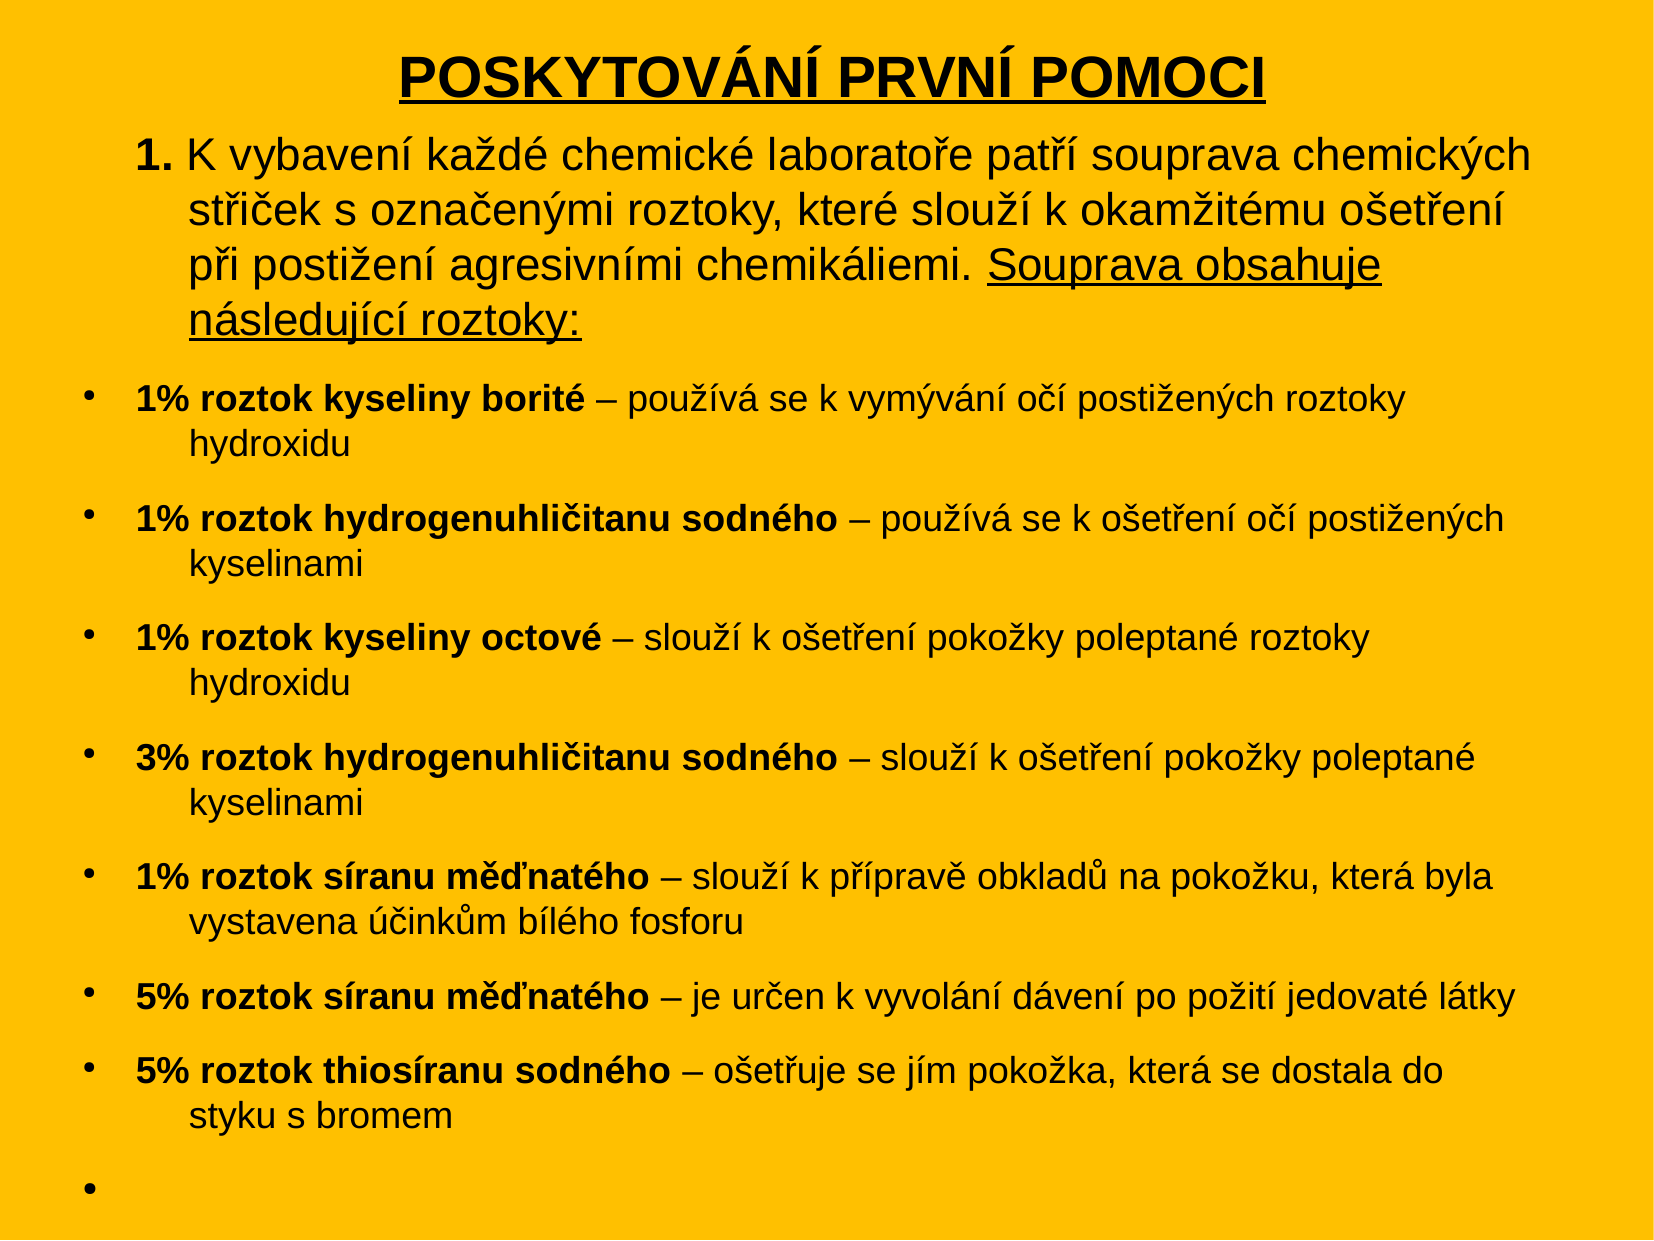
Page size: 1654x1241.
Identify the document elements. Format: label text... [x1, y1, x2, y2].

title POSKYTOVÁNÍ PRVNÍ POMOCI [88, 0, 1577, 178]
list 1. K vybavení každé chemické laboratoře patří souprava chemických střiček s označenými roztoky, které slouží k okamžitému ošetření při postižení agresivními chemikáliemi. Souprava obsahuje následující roztoky: 1% roztok kyseliny borité – používá se k vymývání očí postižených roztoky hydroxidu 1% roztok hydrogenuhličitanu sodného – používá se k ošetření očí postižených kyselinami 1% roztok kyseliny octové – slouží k ošetření pokožky poleptané roztoky hydroxidu 3% roztok hydrogenuhličitanu sodného – slouží k ošetření pokožky poleptané kyselinami 1% roztok síranu měďnatého – slouží k přípravě obkladů na pokožku, která byla vystavena účinkům bílého fosforu 5% roztok síranu měďnatého – je určen k vyvolání dávení po požití jedovaté látky 5% roztok thiosíranu sodného – ošetřuje se jím pokožka, která se dostala do styku s bromem [47, 125, 1536, 1241]
